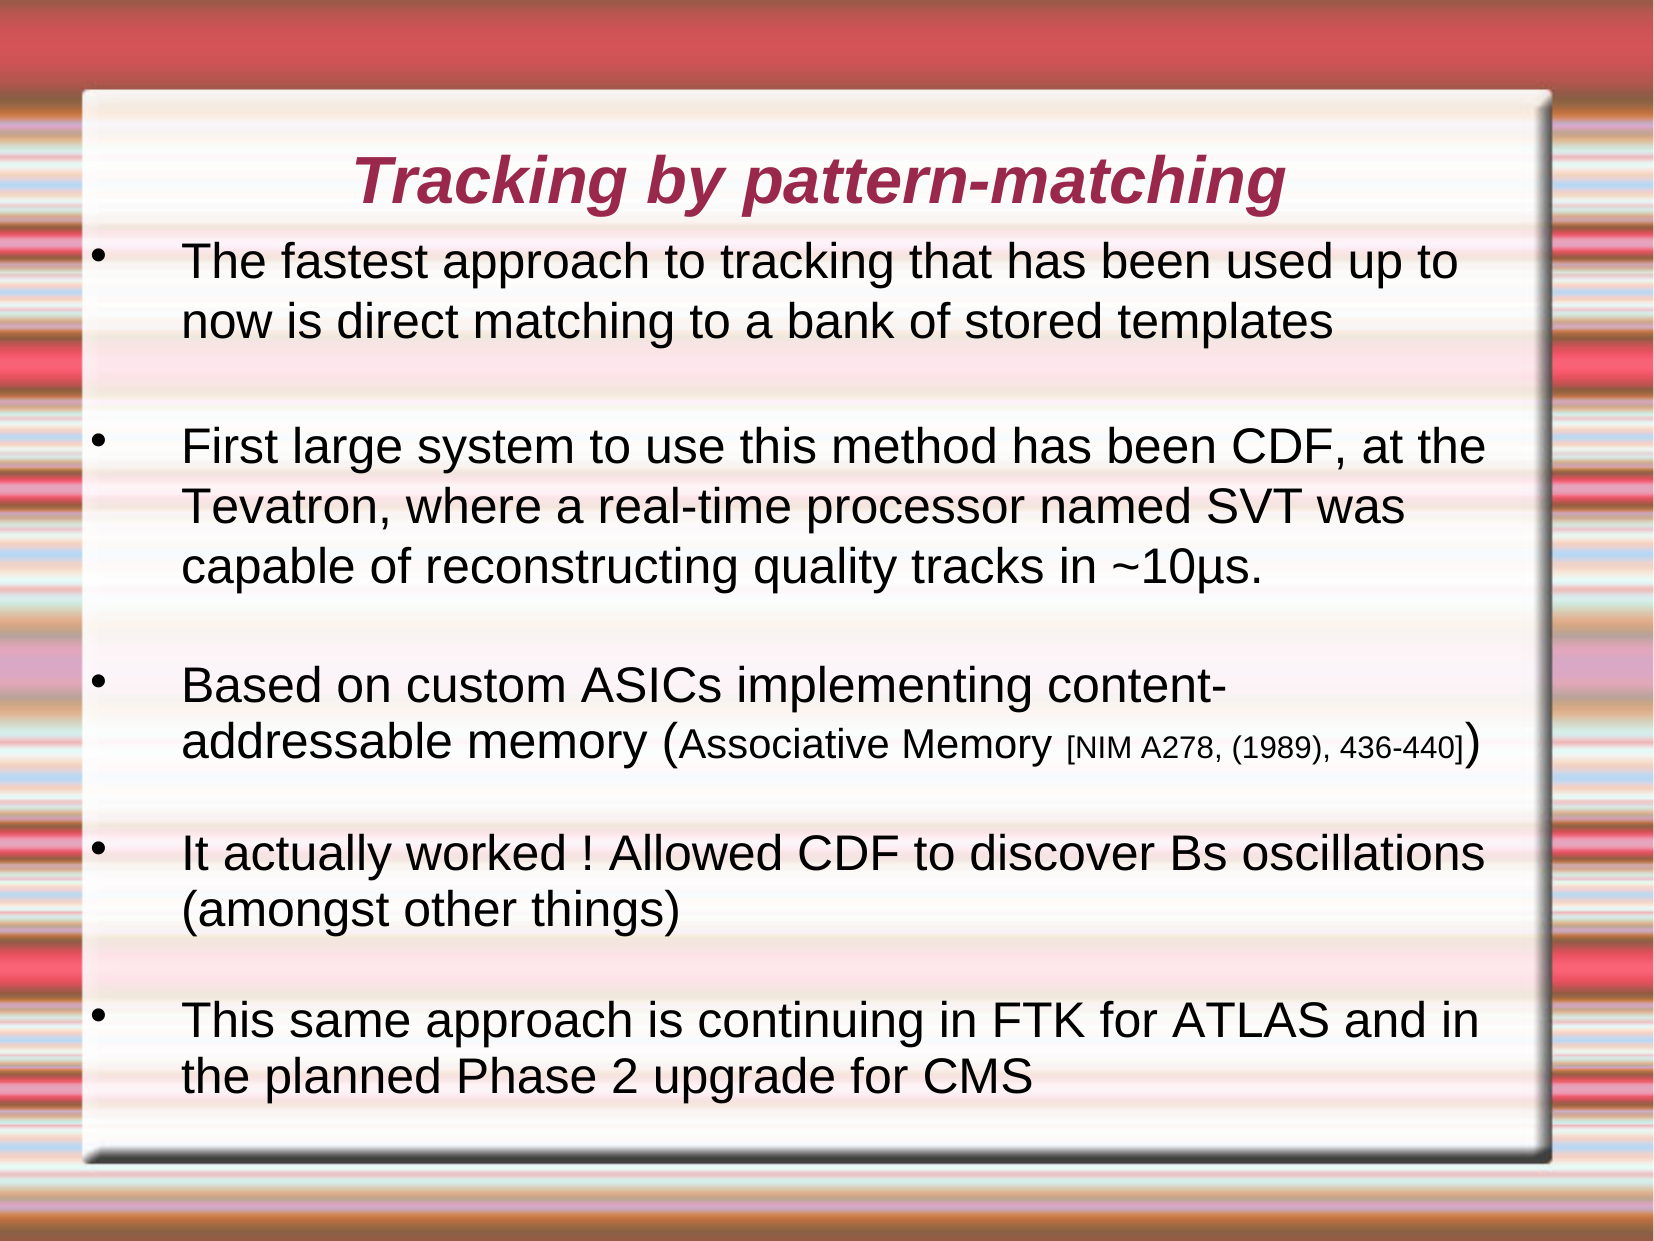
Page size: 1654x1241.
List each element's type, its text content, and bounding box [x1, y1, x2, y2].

text_box Tracking by pattern-matching [121, 114, 1533, 240]
text_box The fastest approach to tracking that has been used up to now is direct matching to a bank of stored templates First large system to use this method has been CDF, at the Tevatron, where a real-time processor named SVT was capable of reconstructing quality tracks in ~10µs. Based on custom ASICs implementing content-addressable memory (Associative Memory [NIM A278, (1989), 436-440]) It actually worked ! Allowed CDF to discover Bs oscillations (amongst other things) This same approach is continuing in FTK for ATLAS and in the planned Phase 2 upgrade for CMS [89, 225, 1501, 1126]
picture [0, 0, 1654, 1241]
